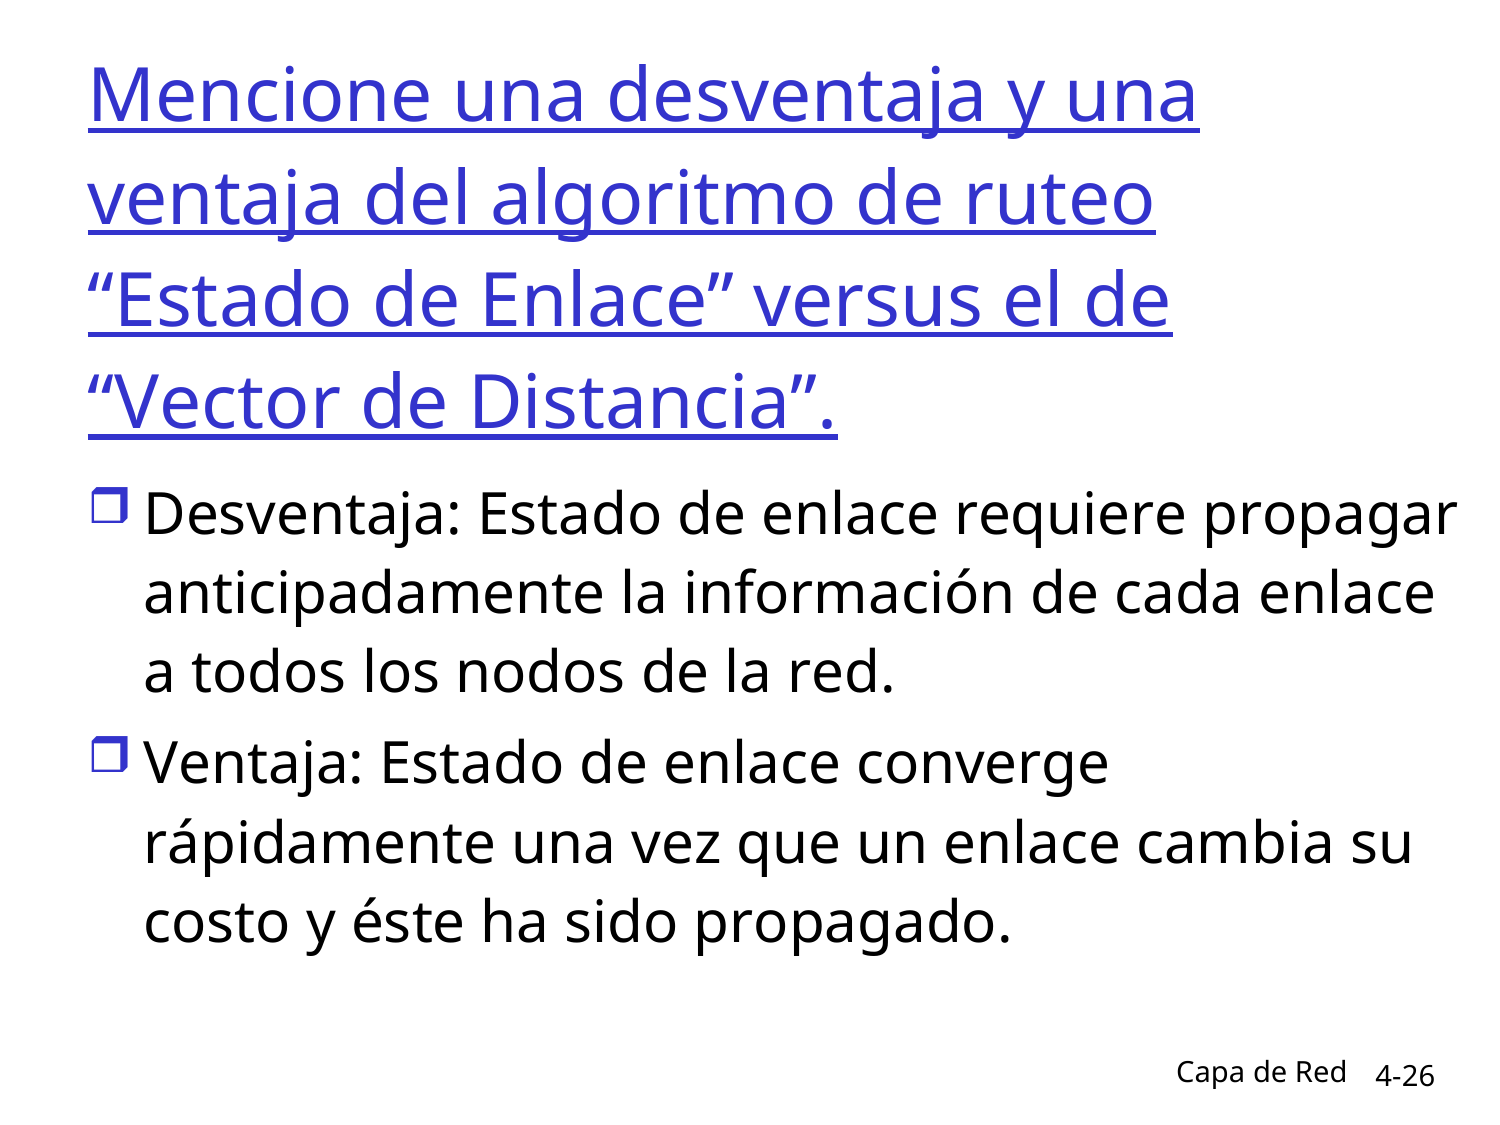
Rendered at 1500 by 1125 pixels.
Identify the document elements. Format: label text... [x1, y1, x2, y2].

title Mencione una desventaja y una ventaja del algoritmo de ruteo “Estado de Enlace” versus el de “Vector de Distancia”. [87, 51, 1363, 442]
list Desventaja: Estado de enlace requiere propagar anticipadamente la información de cada enlace a todos los nodos de la red. Ventaja: Estado de enlace converge rápidamente una vez que un enlace cambia su costo y éste ha sido propagado. [87, 471, 1463, 939]
